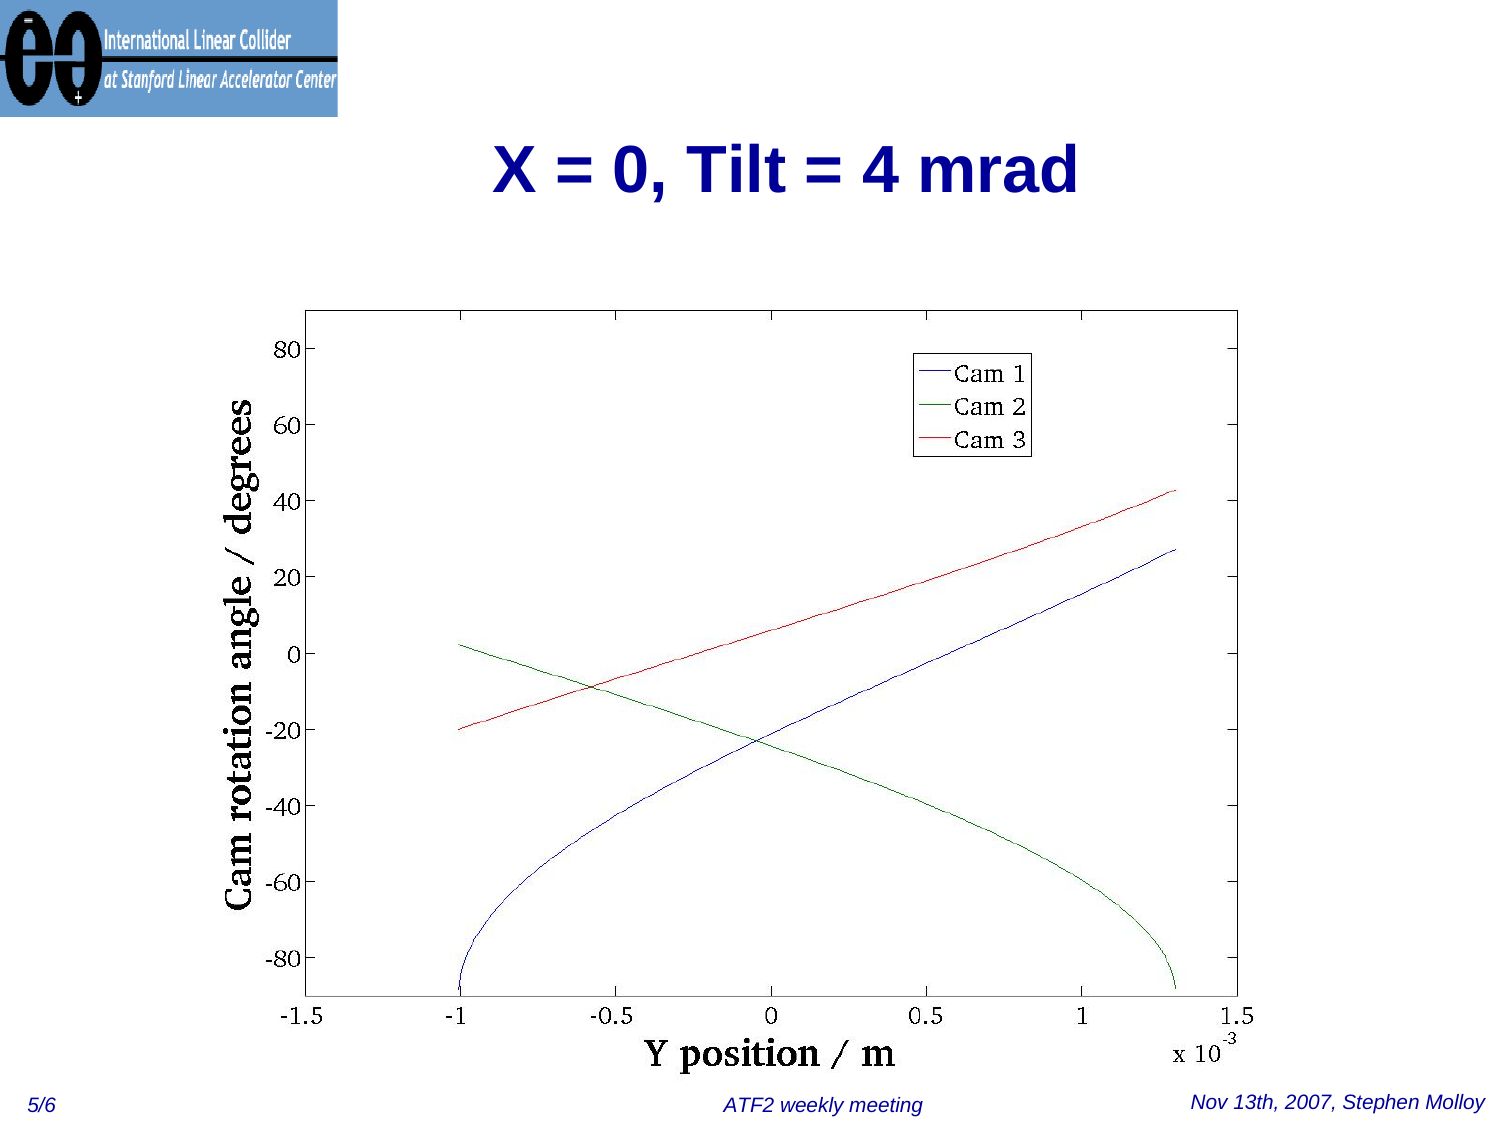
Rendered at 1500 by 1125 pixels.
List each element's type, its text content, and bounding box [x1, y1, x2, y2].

title X = 0, Tilt = 4 mrad [337, 94, 1237, 247]
picture [0, 0, 338, 117]
picture [149, 247, 1351, 1088]
